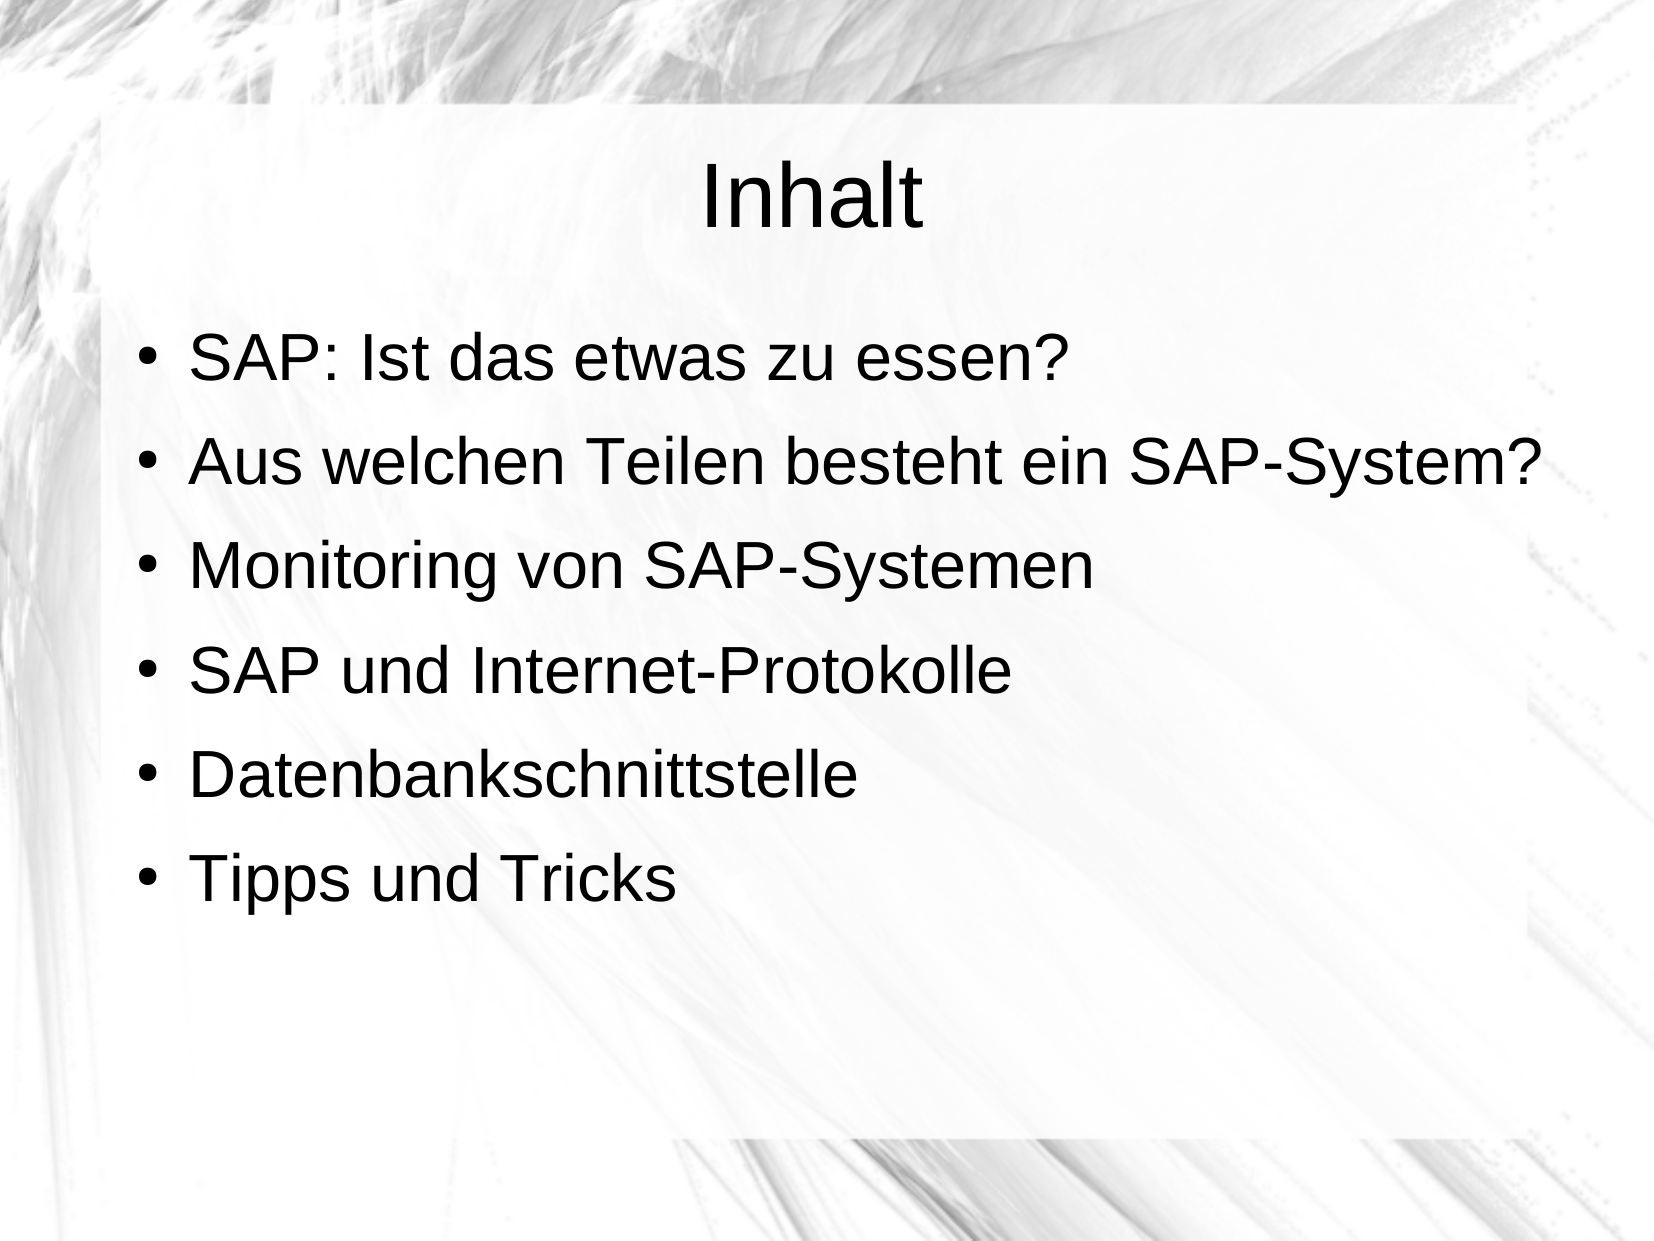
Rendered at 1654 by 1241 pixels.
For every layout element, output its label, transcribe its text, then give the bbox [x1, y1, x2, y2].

title Inhalt [118, 119, 1506, 273]
list SAP: Ist das etwas zu essen? Aus welchen Teilen besteht ein SAP-System? Monitoring von SAP-Systemen SAP und Internet-Protokolle Datenbankschnittstelle Tipps und Tricks [118, 319, 1571, 931]
picture [0, 0, 1654, 1241]
